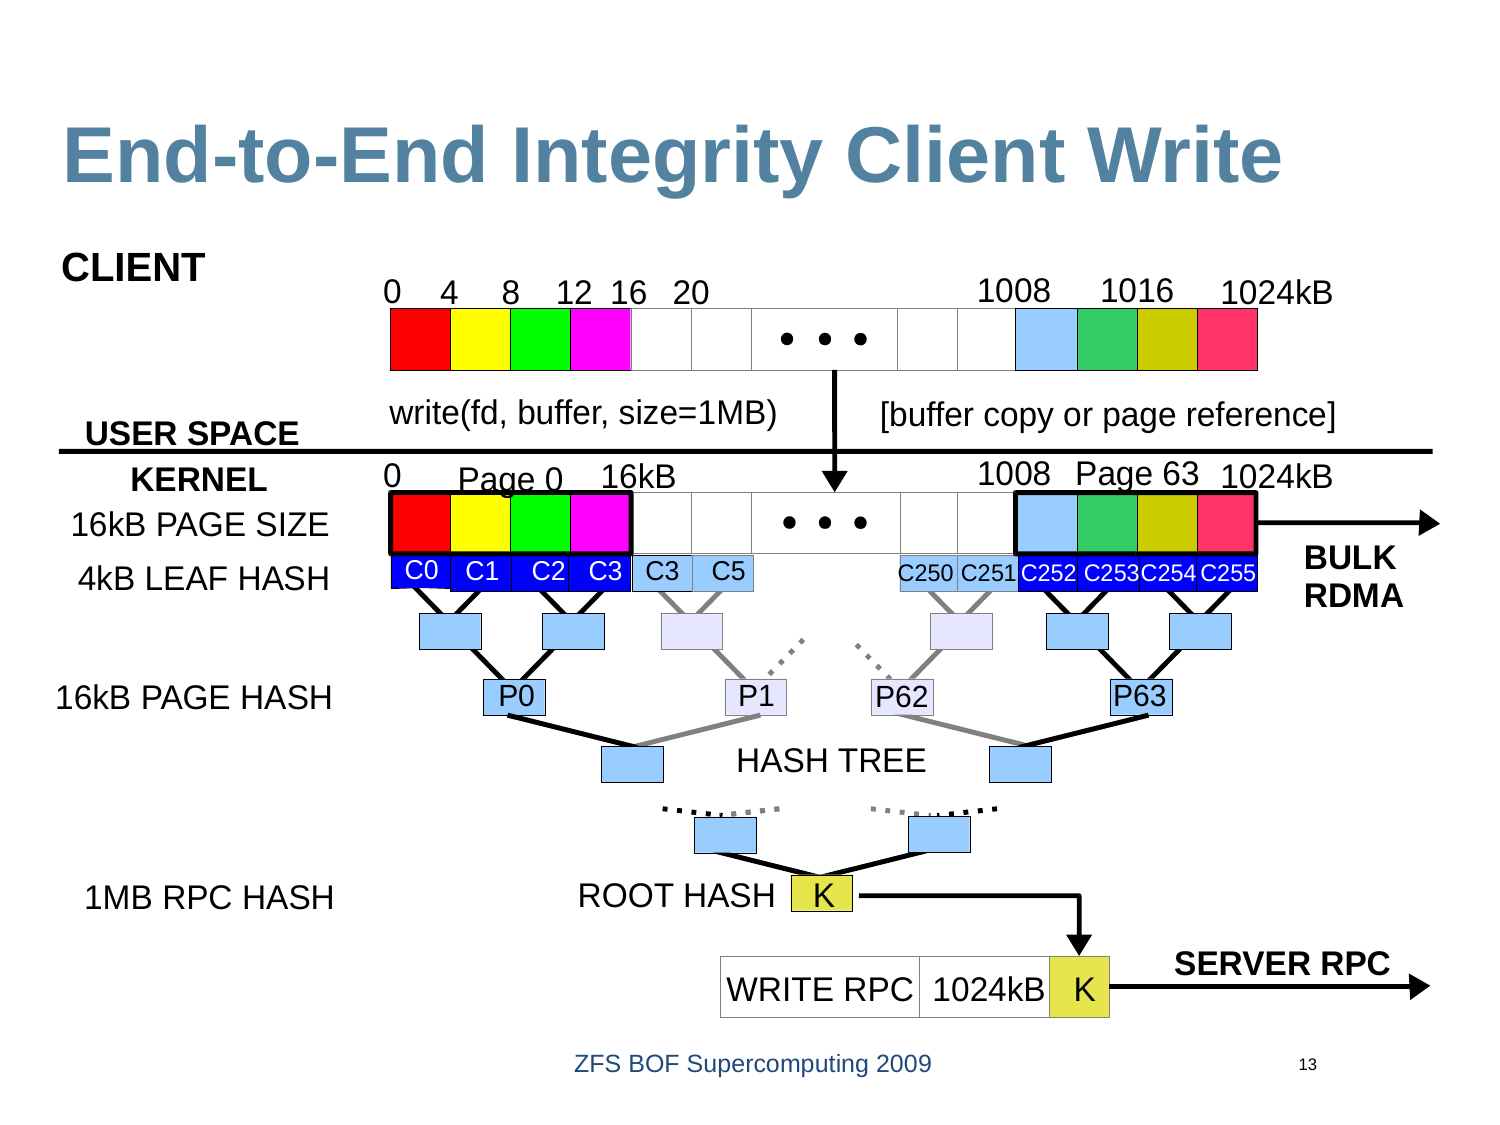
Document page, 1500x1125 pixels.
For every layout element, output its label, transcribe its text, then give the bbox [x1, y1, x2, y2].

chart [24, 166, 1500, 1120]
title End-to-End Integrity Client Write [62, 122, 1425, 166]
